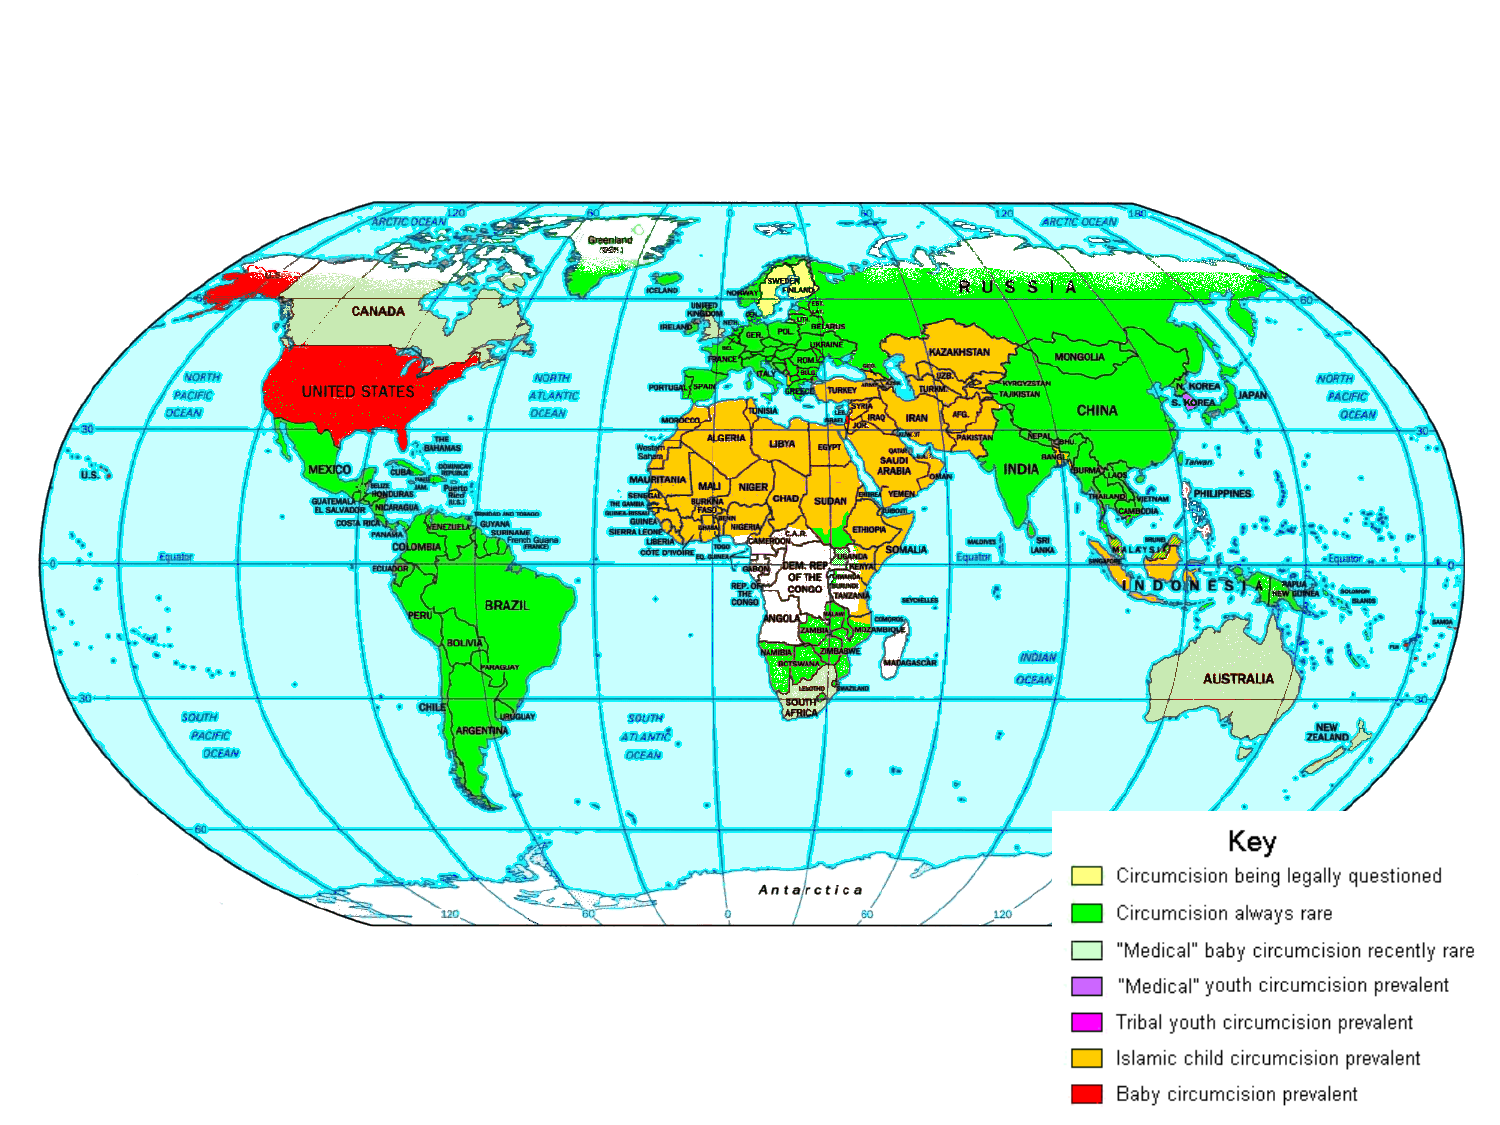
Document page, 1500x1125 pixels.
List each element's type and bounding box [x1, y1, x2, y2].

picture [35, 198, 1500, 1125]
